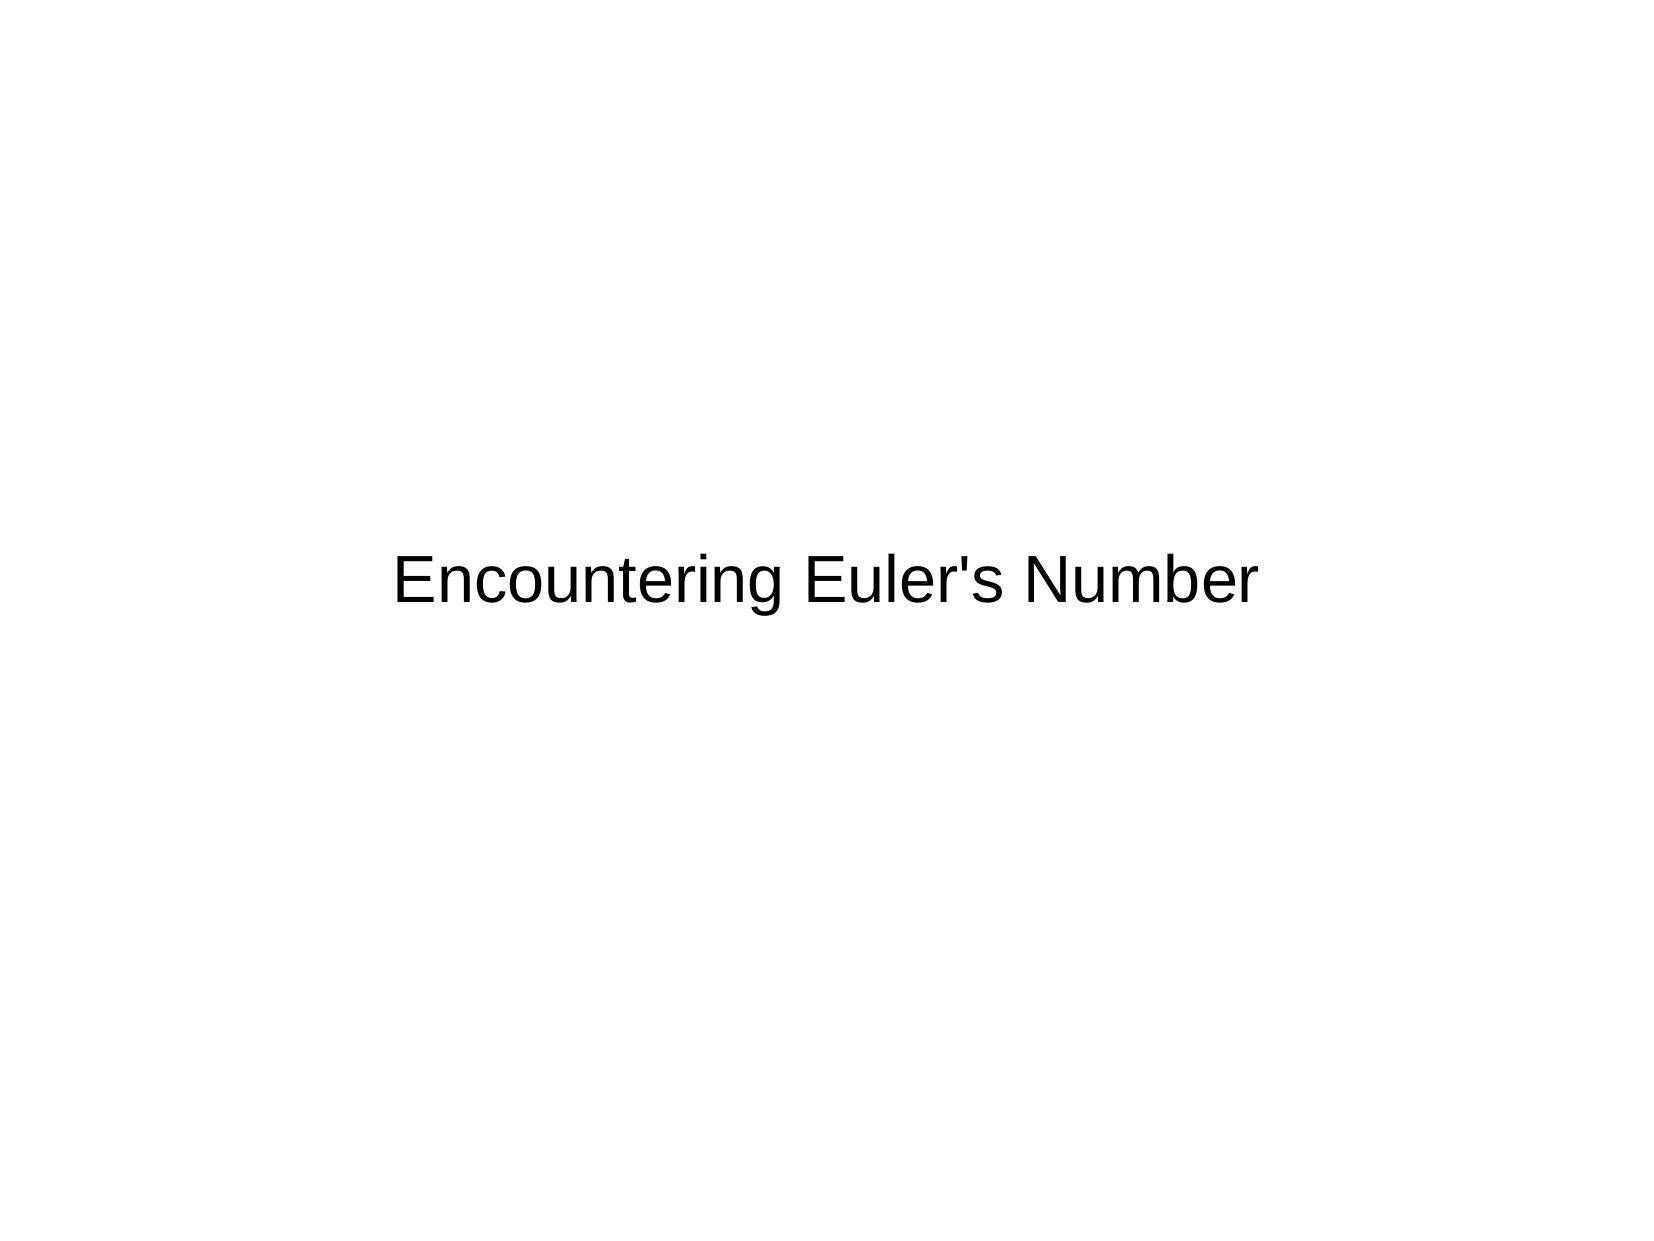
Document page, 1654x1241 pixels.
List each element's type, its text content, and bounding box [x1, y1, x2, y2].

subtitle Encountering Euler's Number [82, 49, 1571, 1109]
